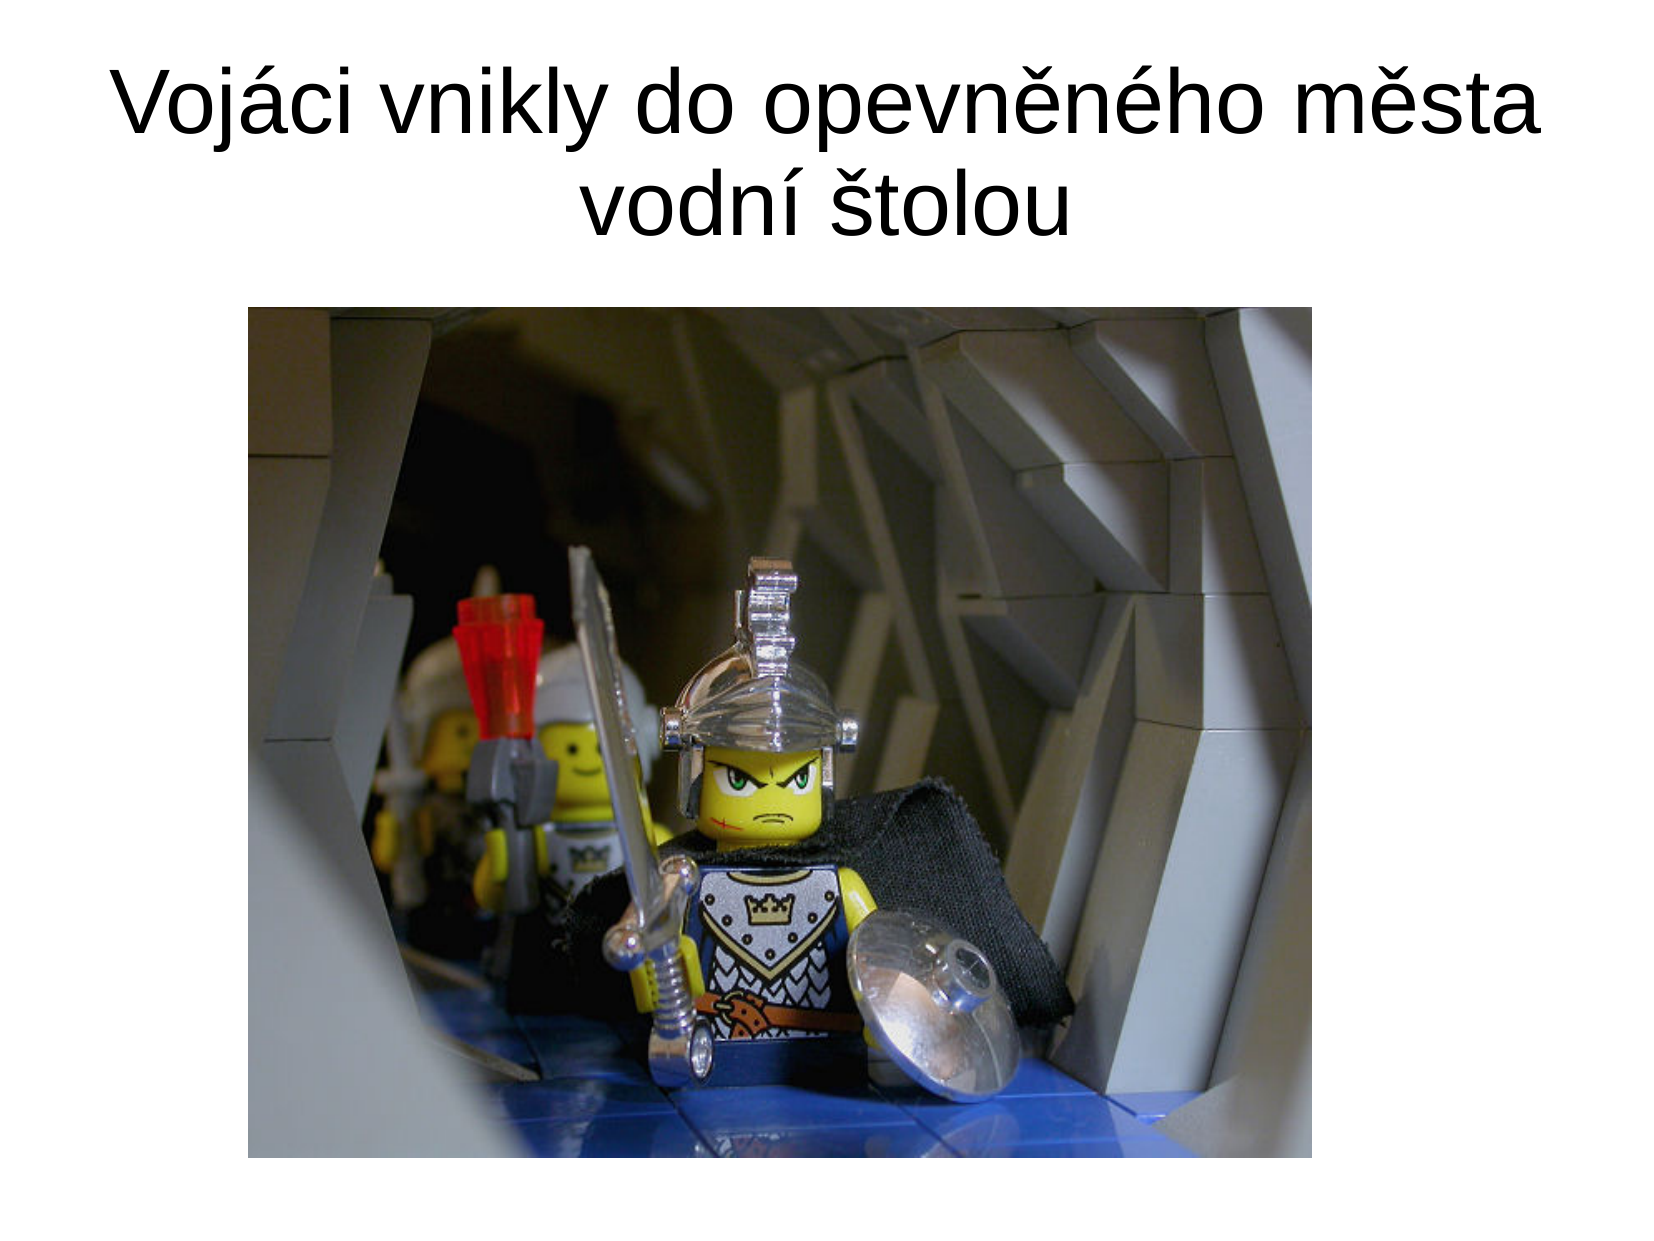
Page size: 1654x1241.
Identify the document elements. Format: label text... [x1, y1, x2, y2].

picture [248, 307, 1312, 1158]
title Vojáci vnikly do opevněného města vodní štolou [82, 49, 1571, 257]
